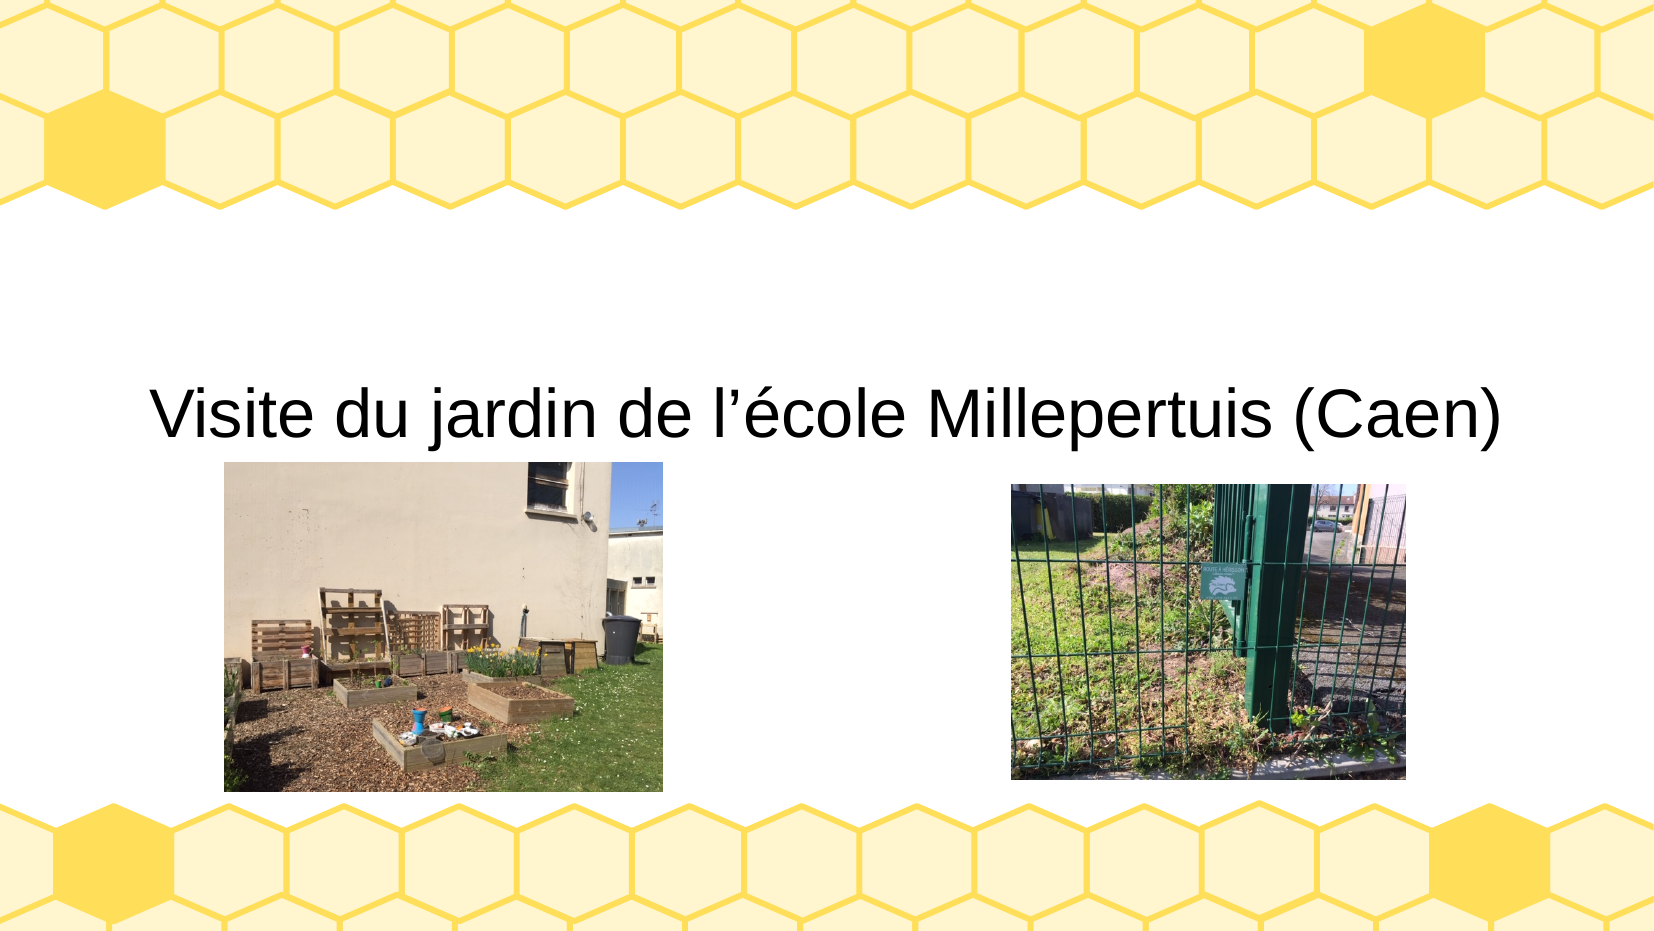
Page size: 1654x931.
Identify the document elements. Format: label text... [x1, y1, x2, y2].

title Visite du jardin de l’école Millepertuis (Caen) [82, 314, 1571, 514]
picture [1011, 484, 1406, 780]
picture [224, 462, 663, 792]
